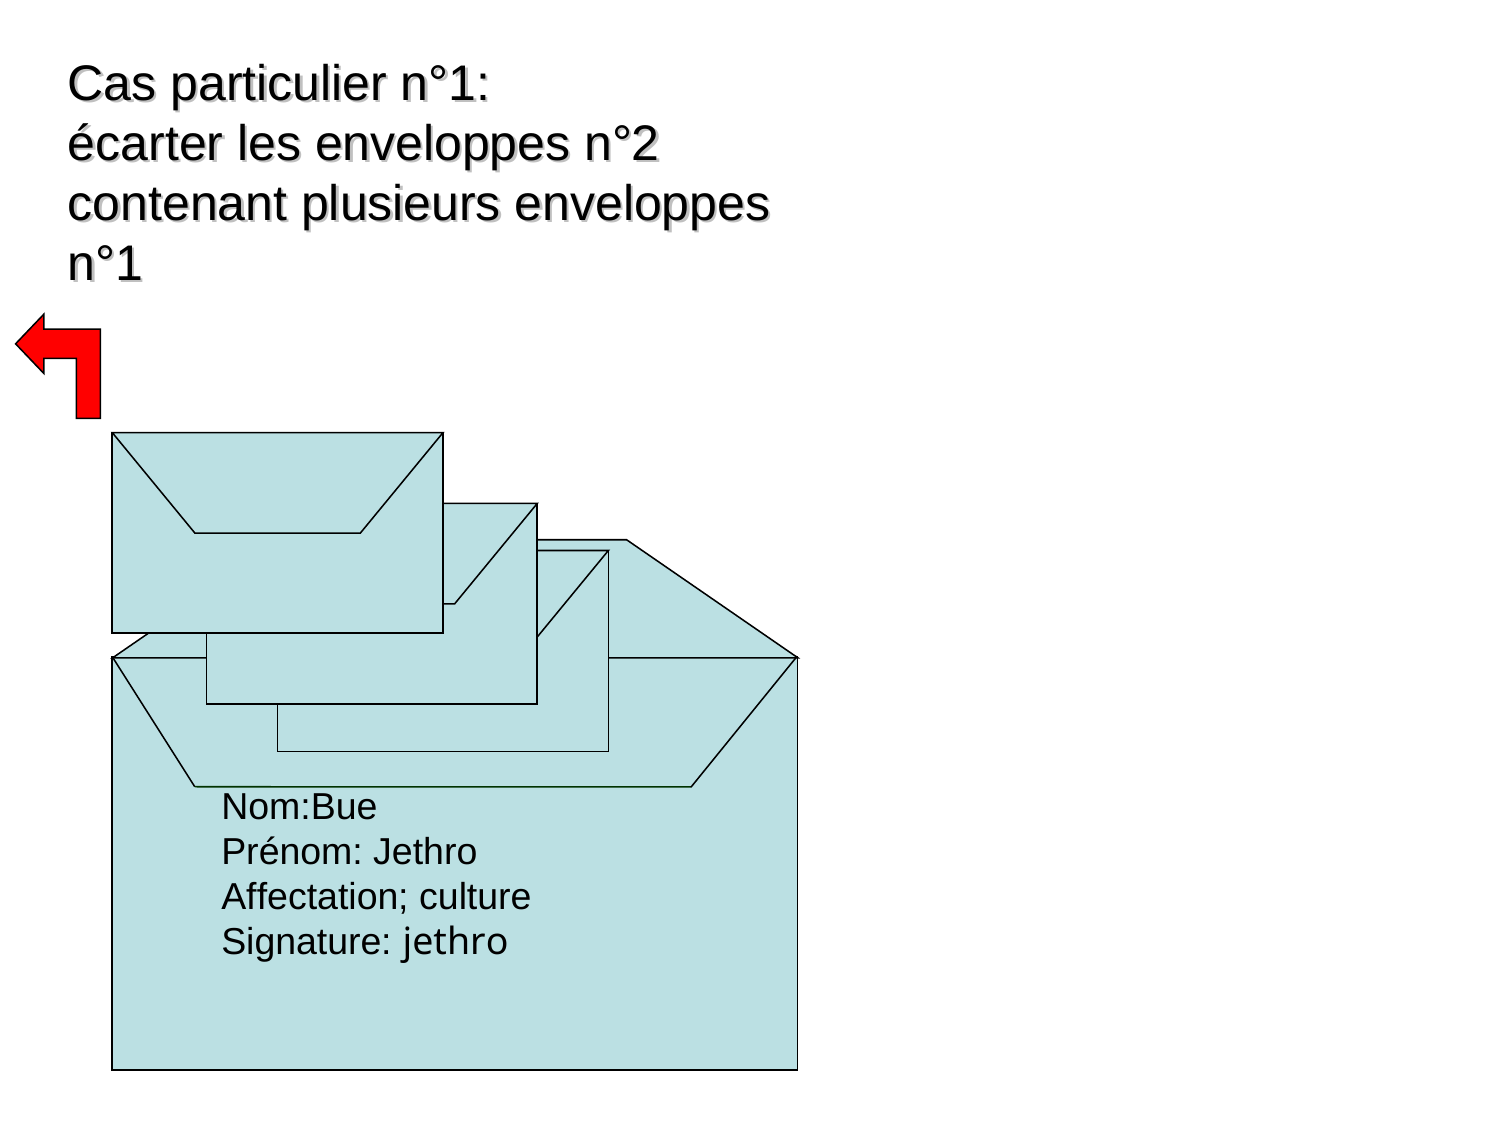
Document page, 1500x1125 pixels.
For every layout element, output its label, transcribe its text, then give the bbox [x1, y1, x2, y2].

text_box [15, 314, 101, 419]
text_box Cas particulier n°1: écarter les enveloppes n°2 contenant plusieurs enveloppes n°1 [53, 42, 804, 299]
text_box [112, 432, 798, 1071]
text_box Nom:Bue Prénom: Jethro Affectation; culture Signature: jethro [206, 774, 547, 971]
